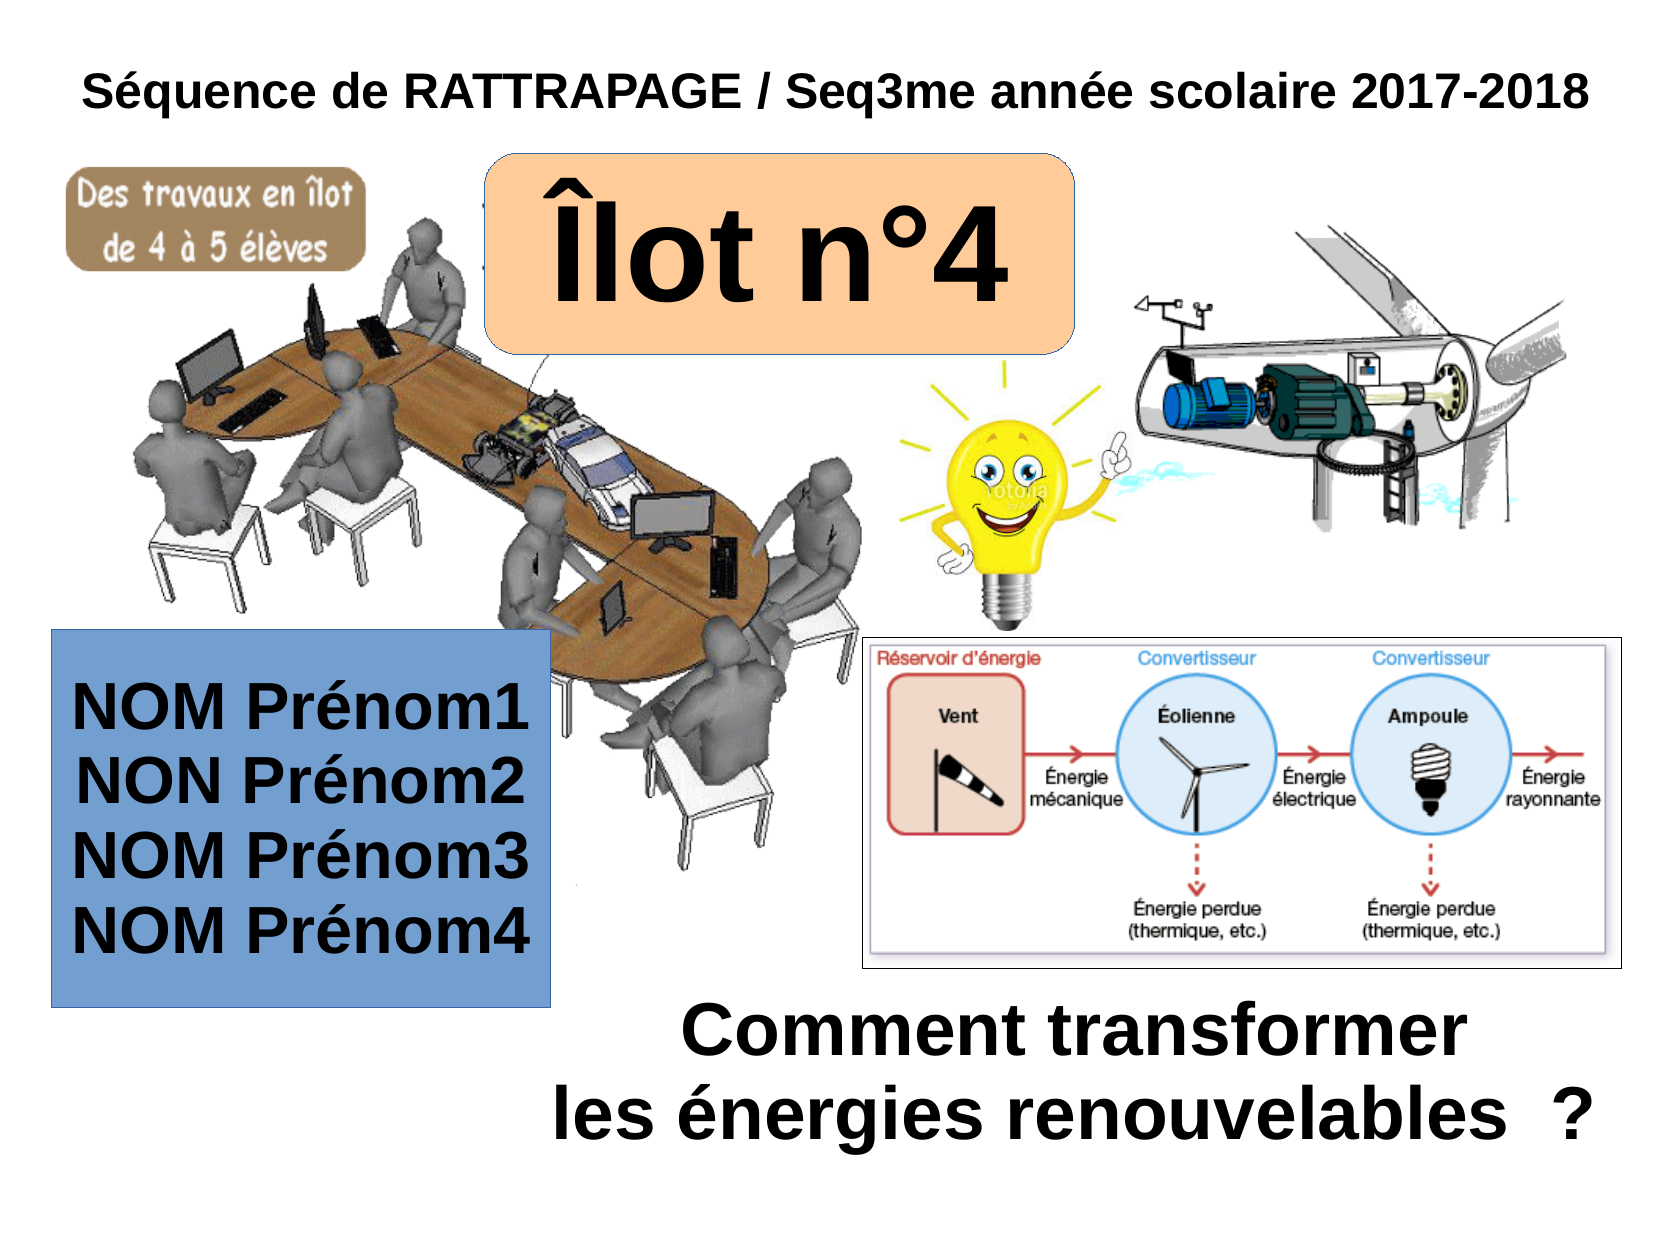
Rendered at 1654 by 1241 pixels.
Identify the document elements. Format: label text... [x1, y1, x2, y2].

text_box Îlot n°4 [484, 153, 1075, 355]
text_box Séquence de RATTRAPAGE / Seq3me année scolaire 2017-2018 [67, 56, 1615, 127]
text_box Comment transformer les énergies renouvelables ? [519, 980, 1630, 1182]
text_box NOM Prénom1 NON Prénom2 NOM Prénom3 NOM Prénom4 [51, 629, 551, 1008]
picture [55, 153, 1622, 969]
